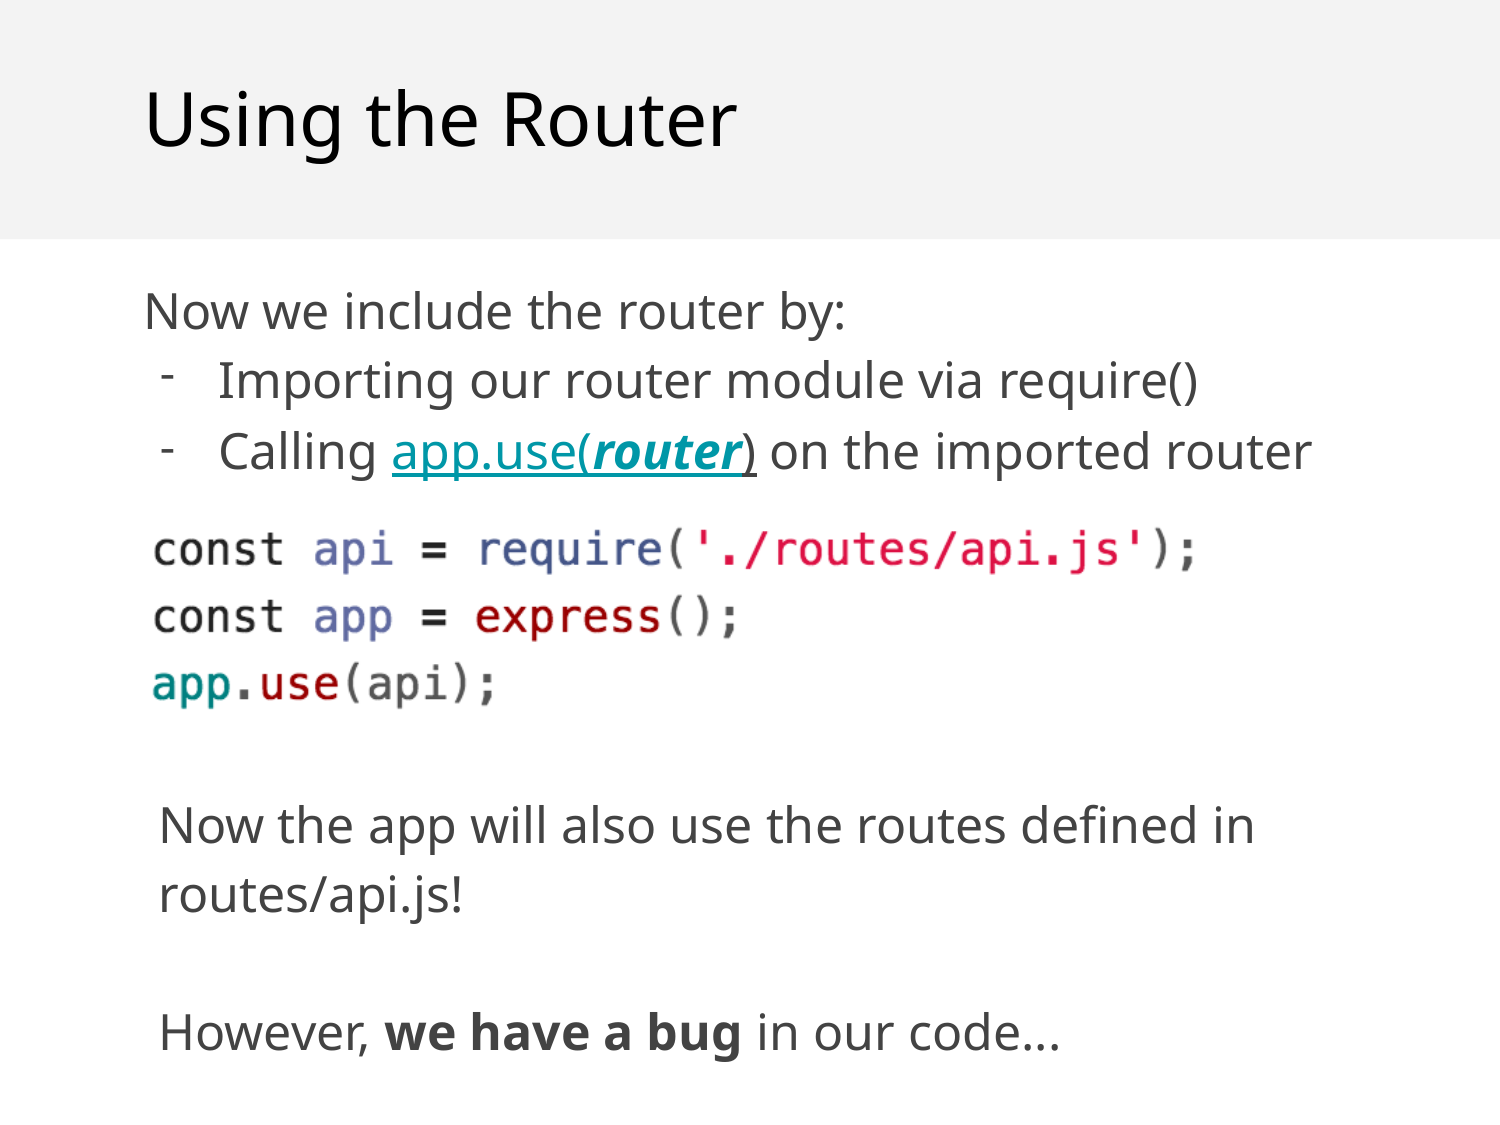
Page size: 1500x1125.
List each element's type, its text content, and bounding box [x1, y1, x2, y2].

picture [128, 509, 1219, 733]
list Now we include the router by: Importing our router module via require() Calling app.use(router) on the imported router [128, 255, 1372, 510]
title Using the Router [128, 56, 1372, 183]
list Now the app will also use the routes defined in routes/api.js! However, we have a bug in our code... [143, 769, 1387, 1066]
